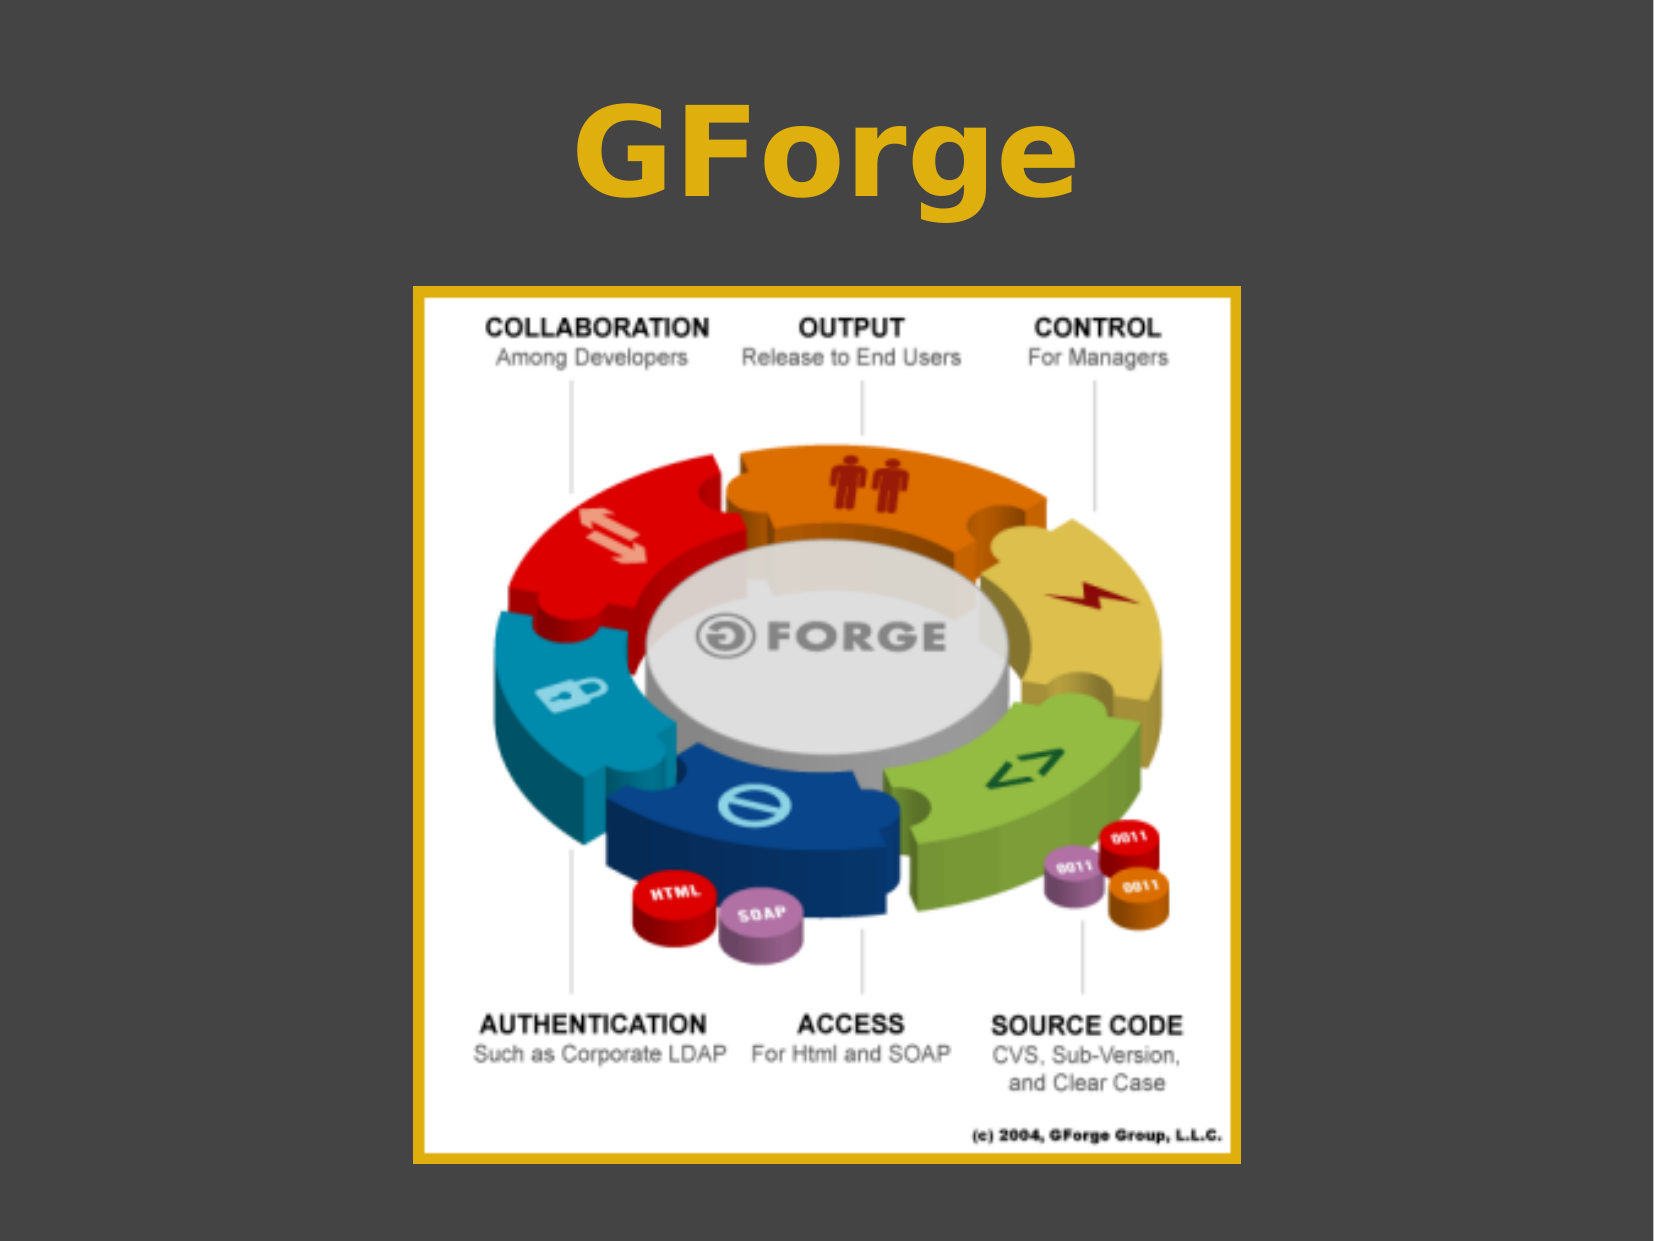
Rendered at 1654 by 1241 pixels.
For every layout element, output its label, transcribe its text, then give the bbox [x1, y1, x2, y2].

picture [0, 0, 1654, 1241]
title GForge [82, 56, 1571, 250]
